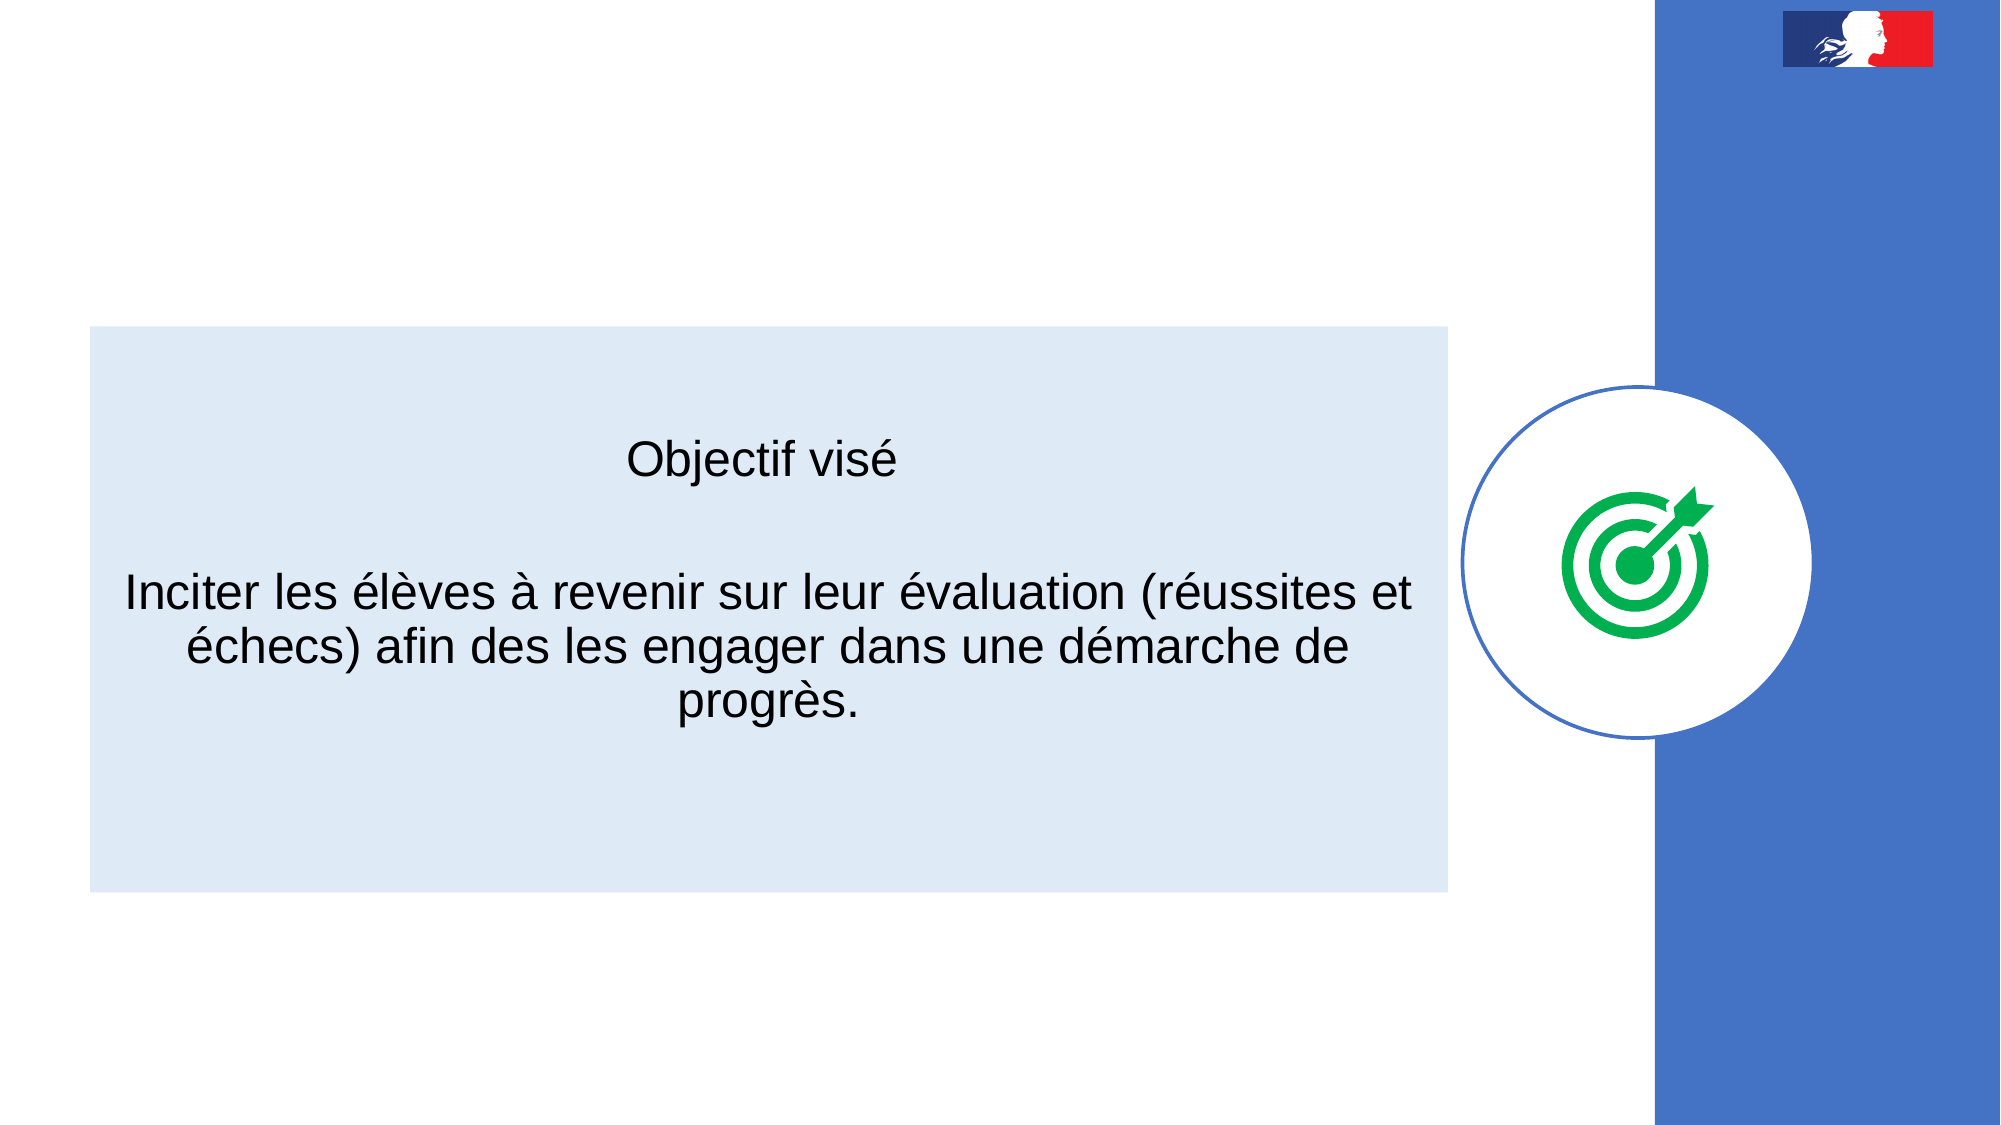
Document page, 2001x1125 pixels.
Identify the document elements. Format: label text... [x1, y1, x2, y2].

picture [1783, 11, 1933, 67]
text_box [1462, 0, 2000, 1125]
text_box Objectif visé Inciter les élèves à revenir sur leur évaluation (réussites et échecs) afin des les engager dans une démarche de progrès. [90, 326, 1448, 893]
picture [1544, 468, 1732, 657]
